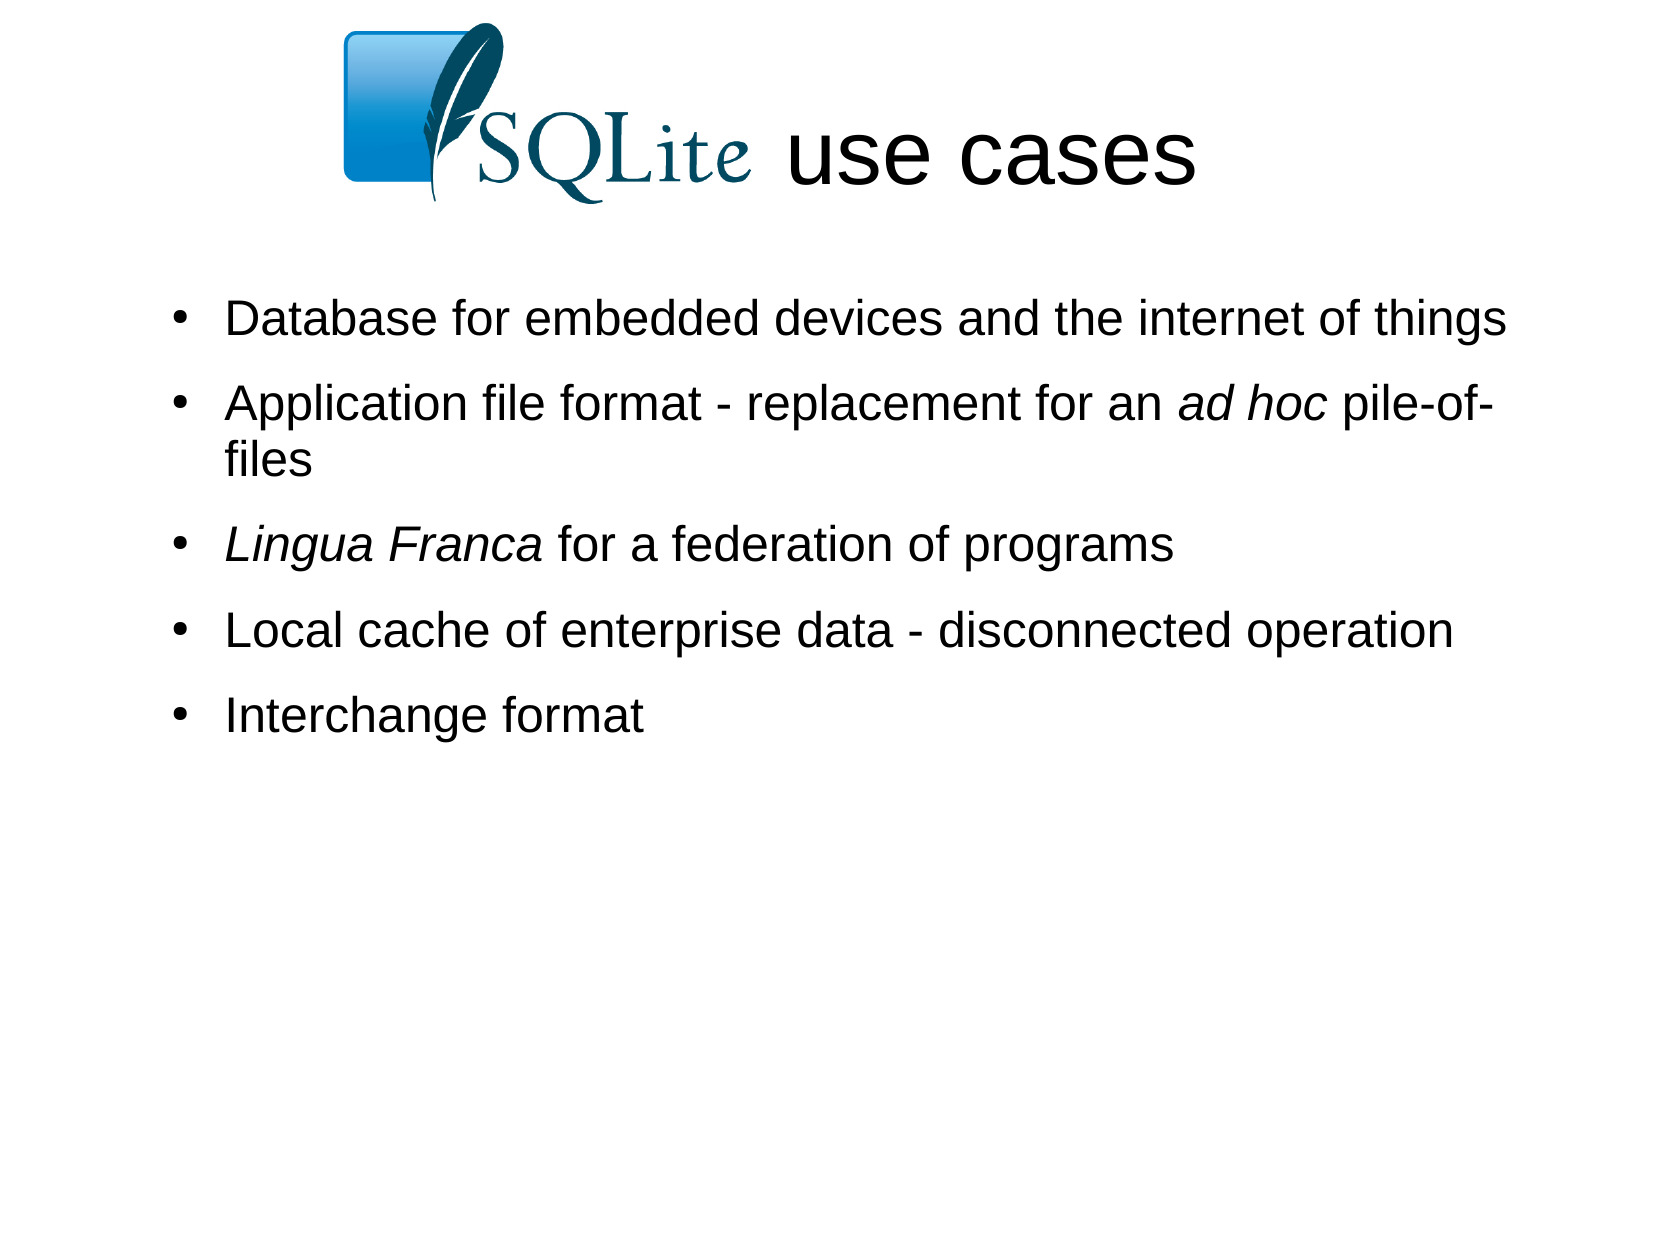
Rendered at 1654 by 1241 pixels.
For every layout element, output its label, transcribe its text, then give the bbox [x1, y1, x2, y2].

list Database for embedded devices and the internet of things Application file format - replacement for an ad hoc pile-of-files Lingua Franca for a federation of programs Local cache of enterprise data - disconnected operation Interchange format [82, 290, 1571, 1010]
title use cases [82, 49, 1571, 257]
picture [336, 15, 758, 211]
